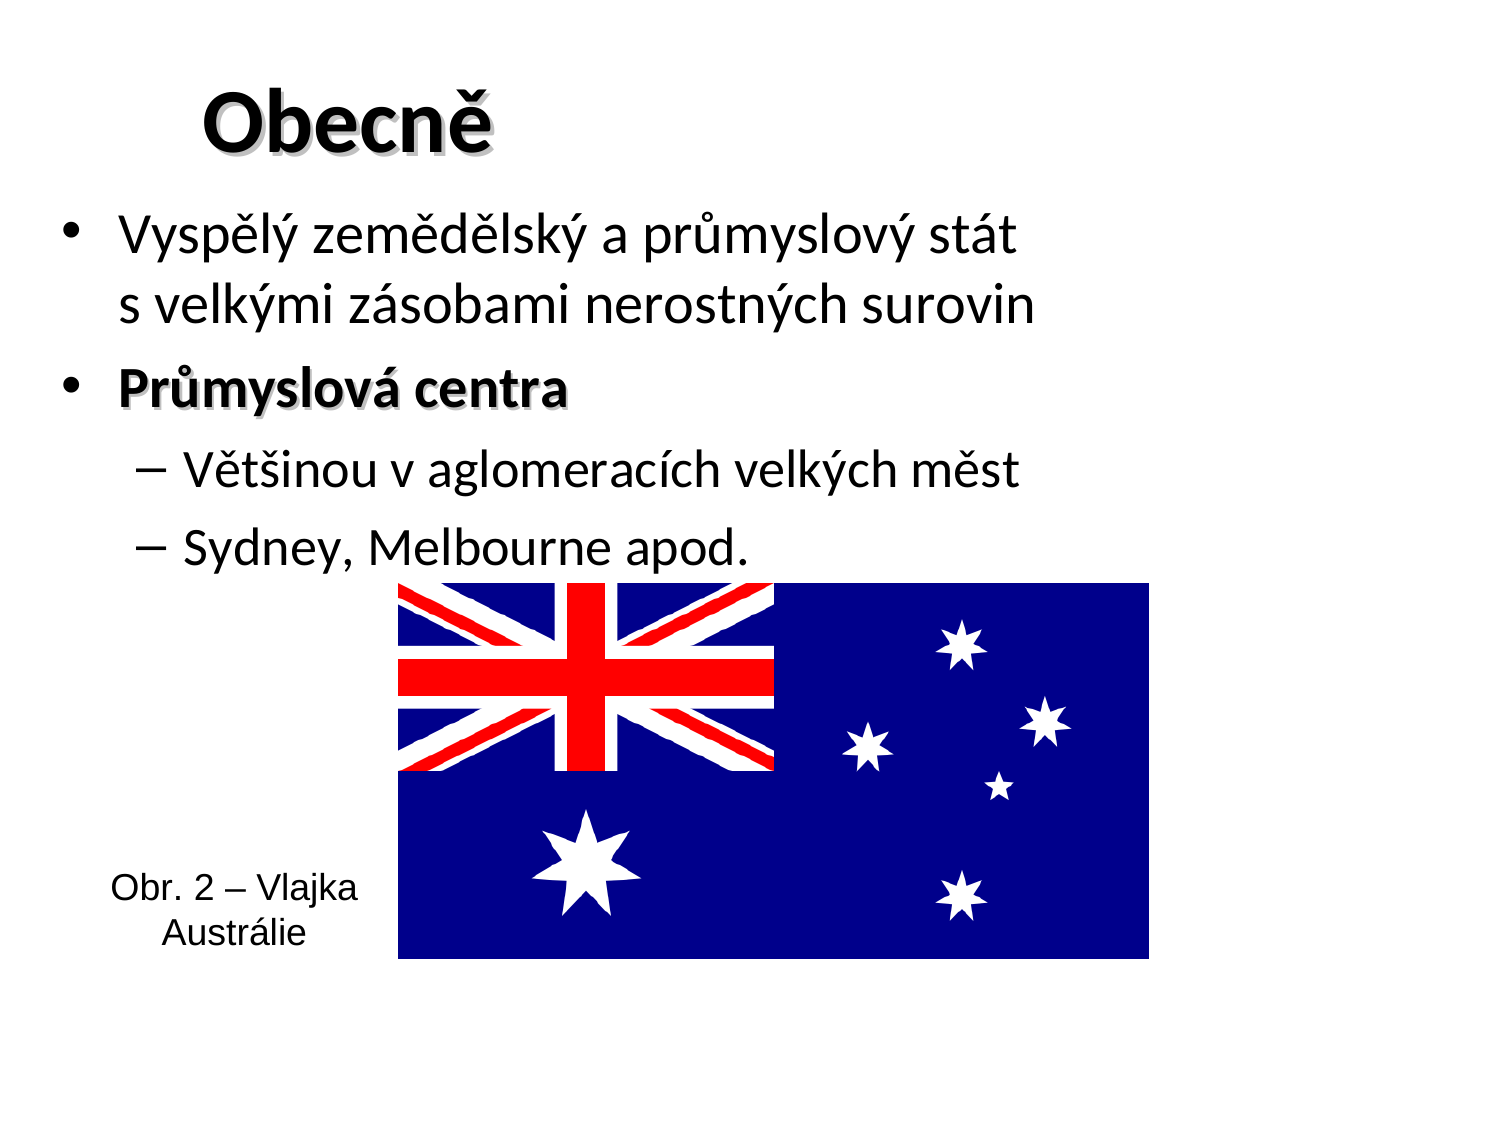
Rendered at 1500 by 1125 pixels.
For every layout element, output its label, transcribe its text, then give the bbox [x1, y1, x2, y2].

text_box Obr. 2 – Vlajka Austrálie [81, 855, 387, 961]
picture [398, 583, 1149, 959]
title Obecně [74, 45, 622, 187]
list Vyspělý zemědělský a průmyslový stát s velkými zásobami nerostných surovin Průmyslová centra Většinou v aglomeracích velkých měst Sydney, Melbourne apod. [46, 187, 1102, 828]
